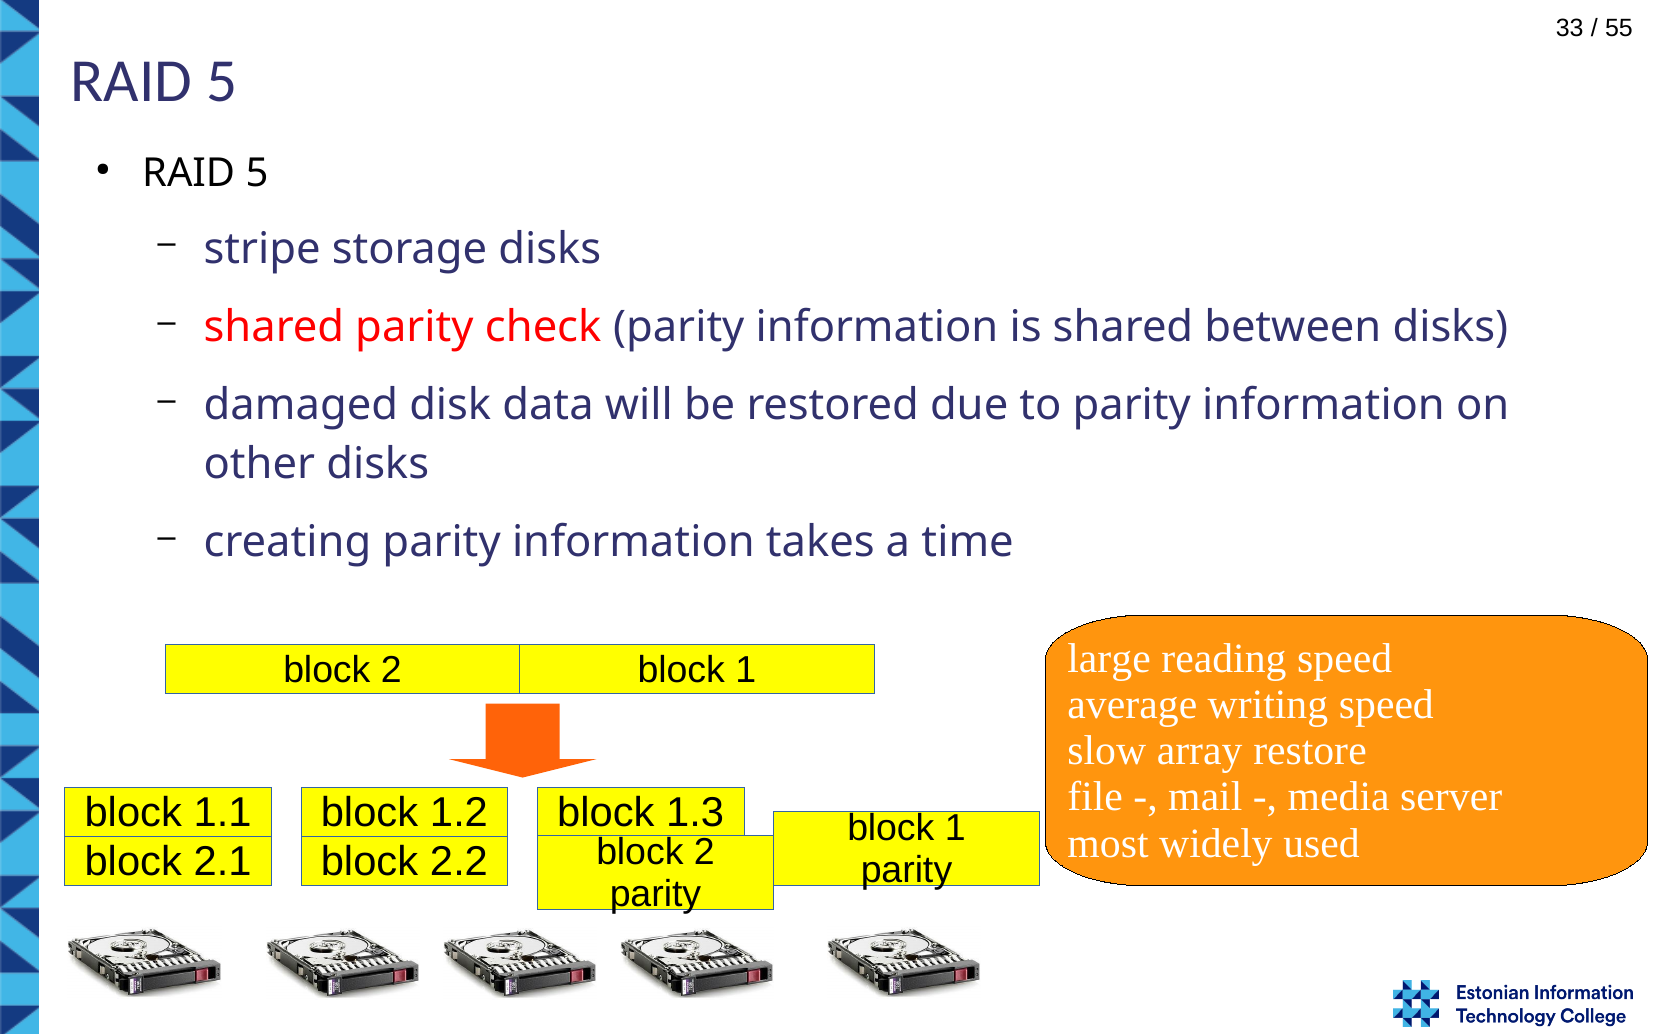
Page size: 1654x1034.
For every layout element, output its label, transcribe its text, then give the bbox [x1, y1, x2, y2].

title RAID 5 [70, 41, 1630, 130]
picture [827, 924, 981, 999]
picture [443, 925, 597, 1000]
list RAID 5 stripe storage disks shared parity check (parity information is shared between disks) damaged disk data will be restored due to parity information on other disks creating parity information takes a time [80, 143, 1536, 591]
picture [620, 925, 774, 1000]
text_box block 2.1 [64, 837, 272, 886]
text_box block 1 [519, 644, 875, 694]
text_box large reading speed average writing speed slow array restore file -, mail -, media server most widely used [1045, 615, 1648, 886]
picture [67, 924, 222, 999]
text_box block 2.2 [301, 837, 508, 886]
picture [266, 925, 420, 1000]
text_box [448, 703, 597, 778]
text_box block 1.1 [64, 787, 272, 837]
picture [1393, 980, 1633, 1027]
text_box block 2 parity [537, 835, 774, 910]
text_box block 1.3 [537, 787, 745, 835]
text_box block 1 parity [773, 811, 1040, 886]
text_box block 2 [165, 644, 519, 694]
text_box block 1.2 [301, 787, 508, 837]
